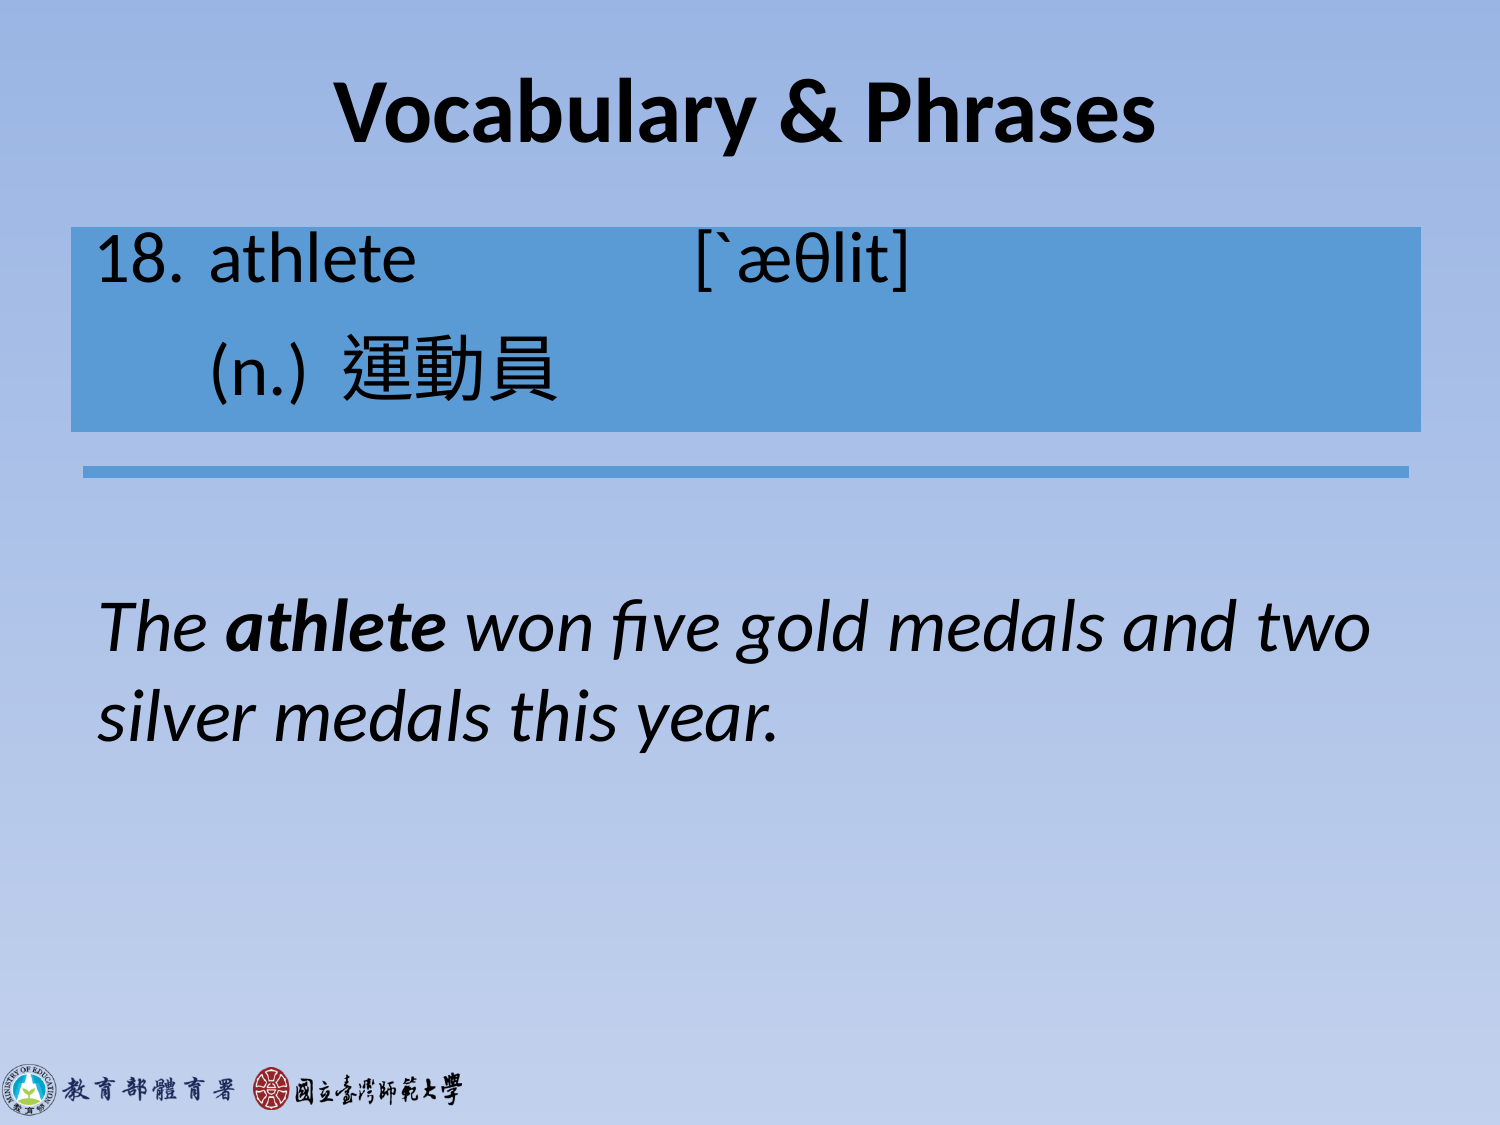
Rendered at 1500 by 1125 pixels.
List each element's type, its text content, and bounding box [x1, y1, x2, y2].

table_header 18. [71, 227, 209, 311]
table_cell (n.) 運動員 [209, 311, 1421, 432]
text_box [83, 466, 1409, 478]
text_box The athlete won five gold medals and two silver medals this year. [82, 568, 1433, 766]
title Vocabulary & Phrases [70, 11, 1421, 200]
table_header athlete [209, 227, 693, 311]
table_header [ˋæθlit] [693, 227, 1421, 311]
table_cell [71, 311, 209, 432]
